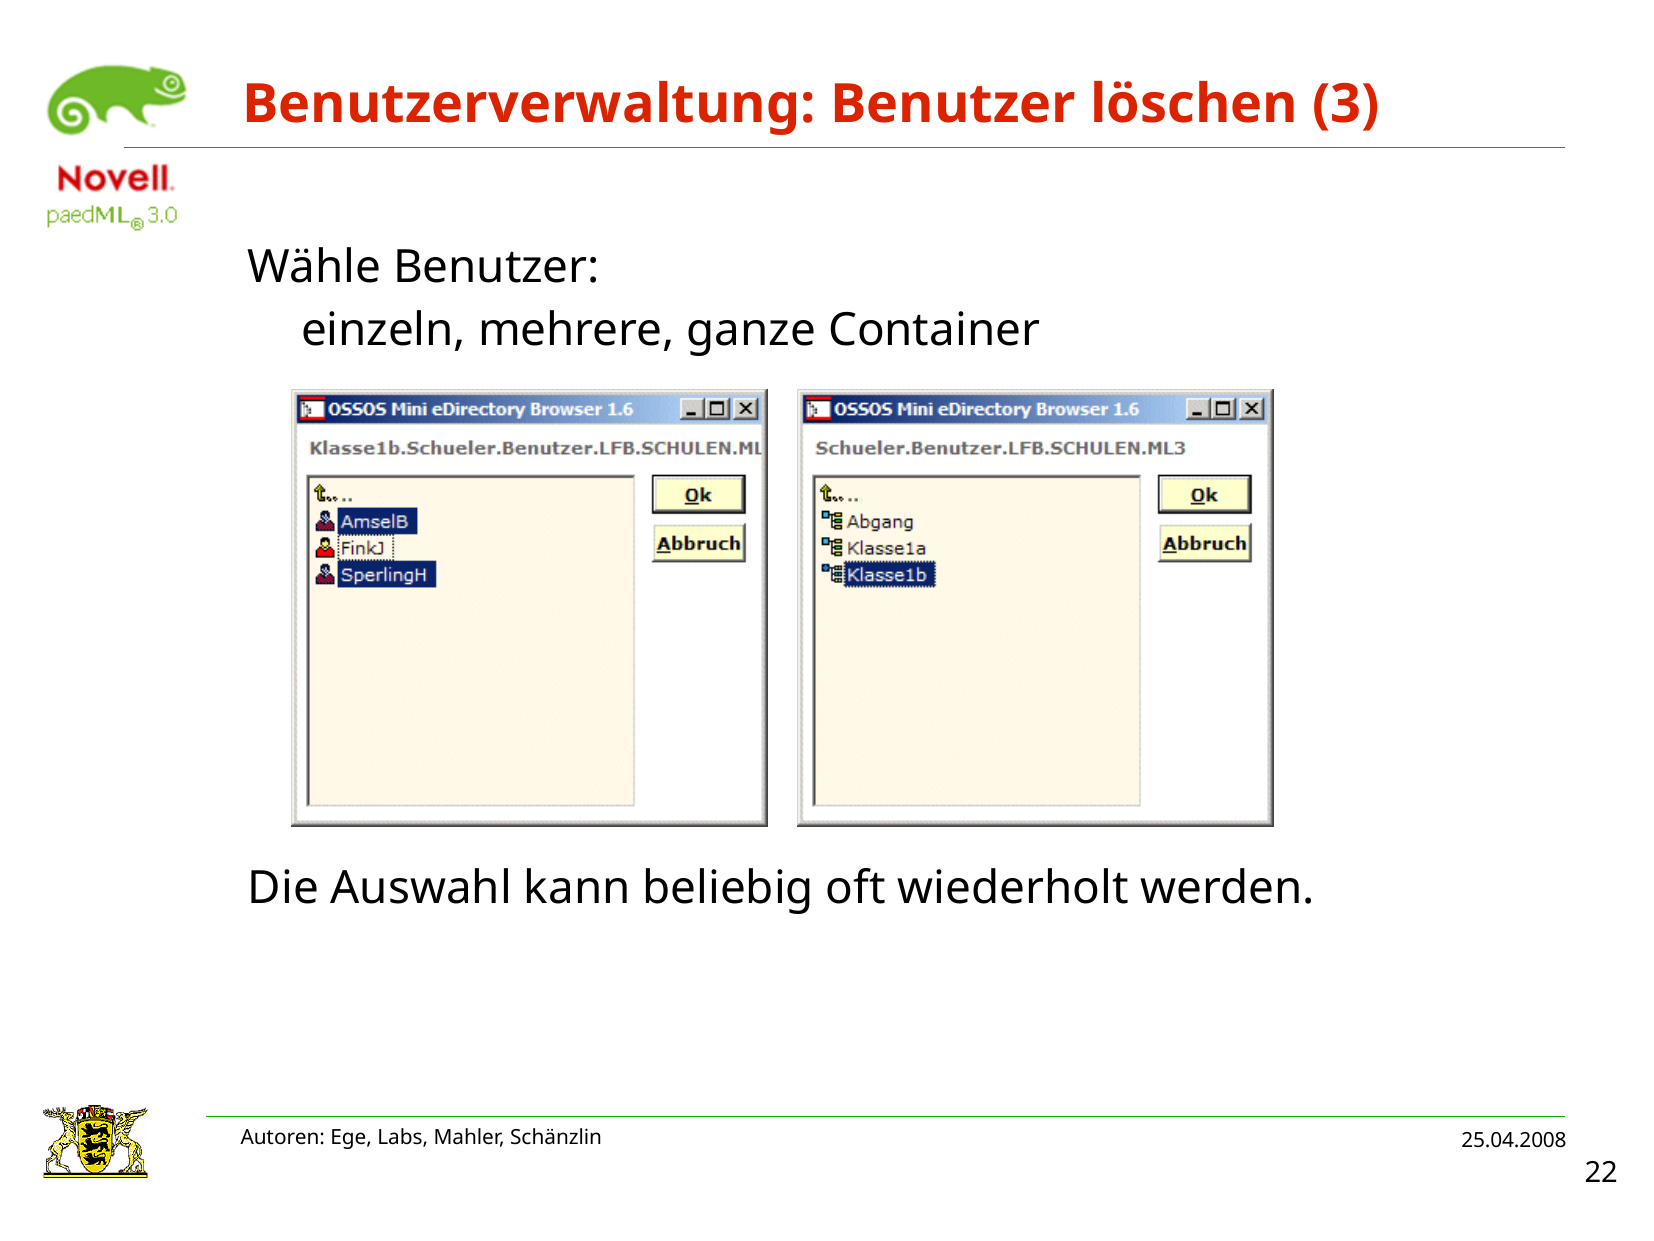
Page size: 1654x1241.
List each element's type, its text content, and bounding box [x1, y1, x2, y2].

picture [41, 1104, 148, 1180]
title Benutzerverwaltung: Benutzer löschen (3) [242, 67, 1577, 136]
picture [29, 34, 199, 237]
picture [291, 389, 768, 827]
picture [797, 389, 1274, 827]
list Wähle Benutzer: einzeln, mehrere, ganze Container [230, 233, 1388, 384]
list Die Auswahl kann beliebig oft wiederholt werden. [230, 854, 1388, 1004]
